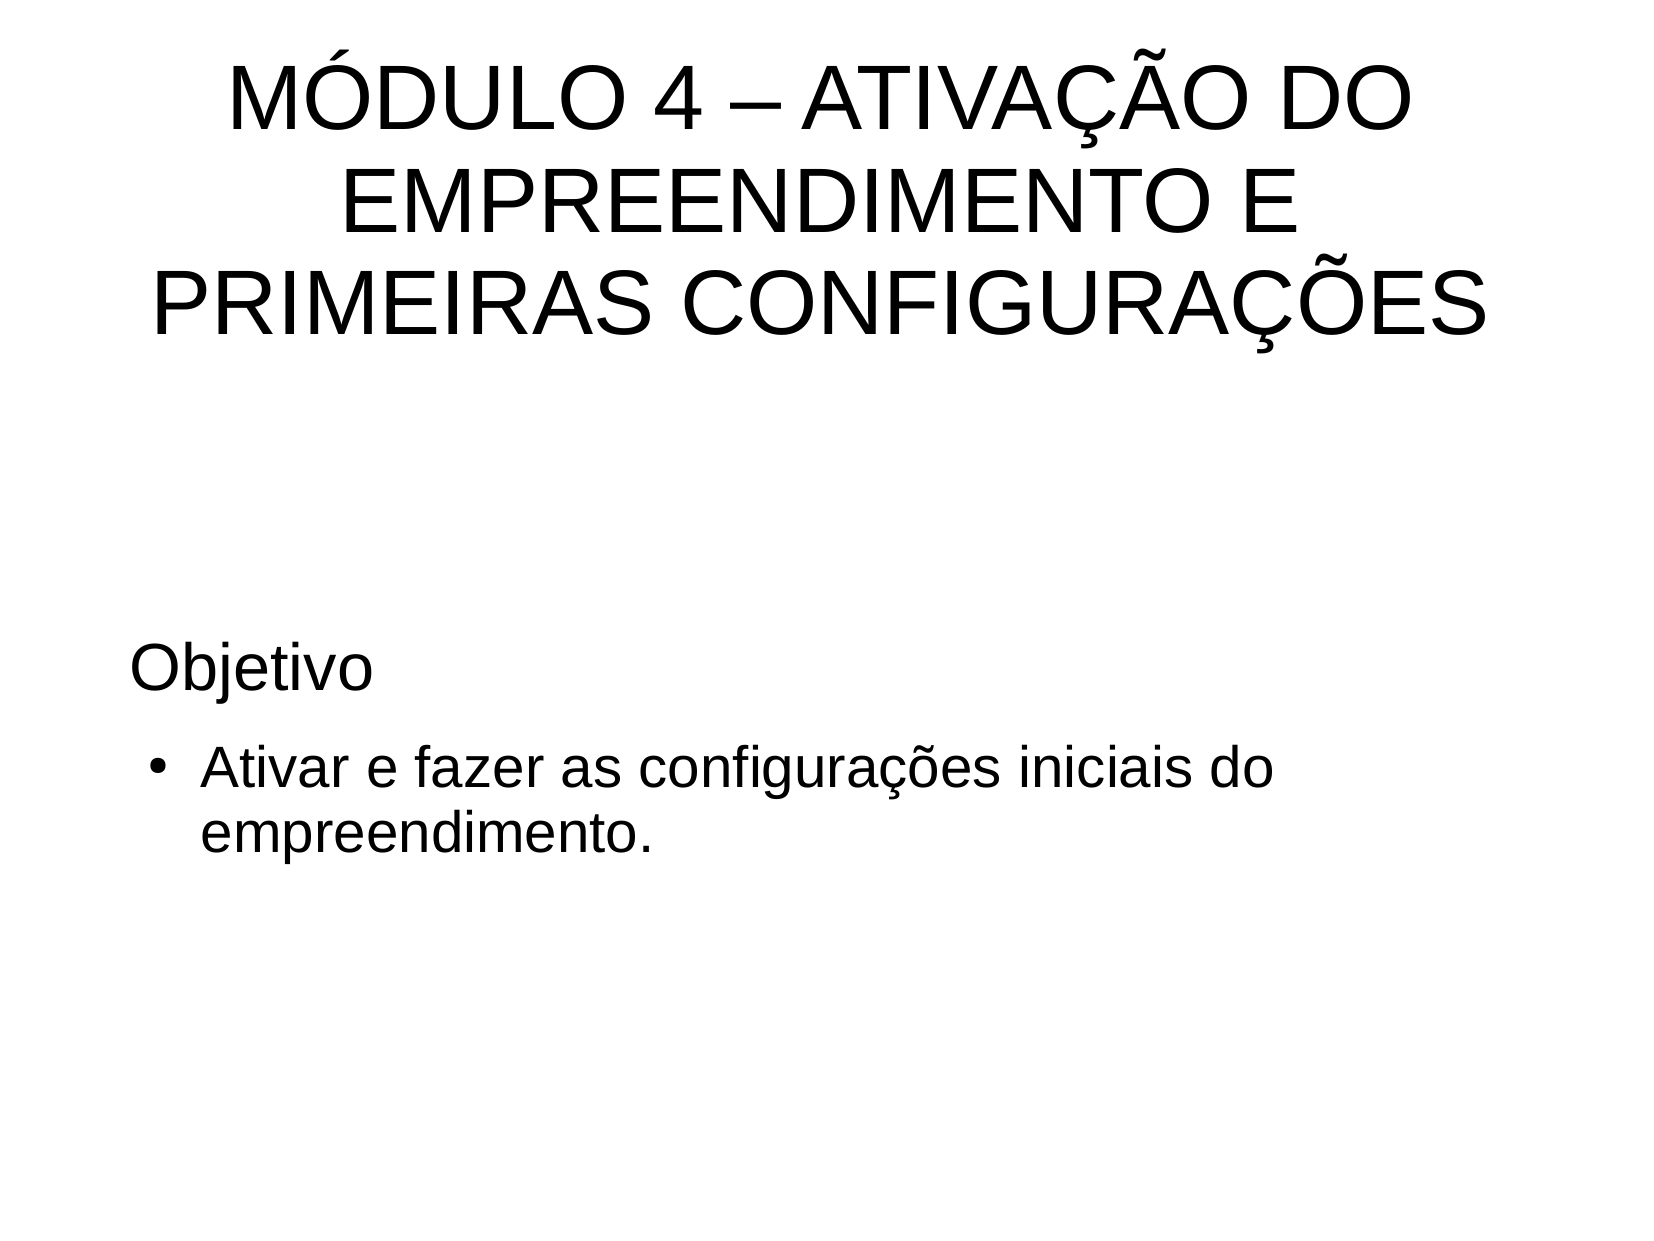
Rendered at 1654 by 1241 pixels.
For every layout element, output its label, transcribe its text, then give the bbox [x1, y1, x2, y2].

title MÓDULO 4 – ATIVAÇÃO DO EMPREENDIMENTO E PRIMEIRAS CONFIGURAÇÕES [76, 46, 1565, 355]
list Objetivo Ativar e fazer as configurações iniciais do empreendimento. [59, 421, 1548, 1211]
